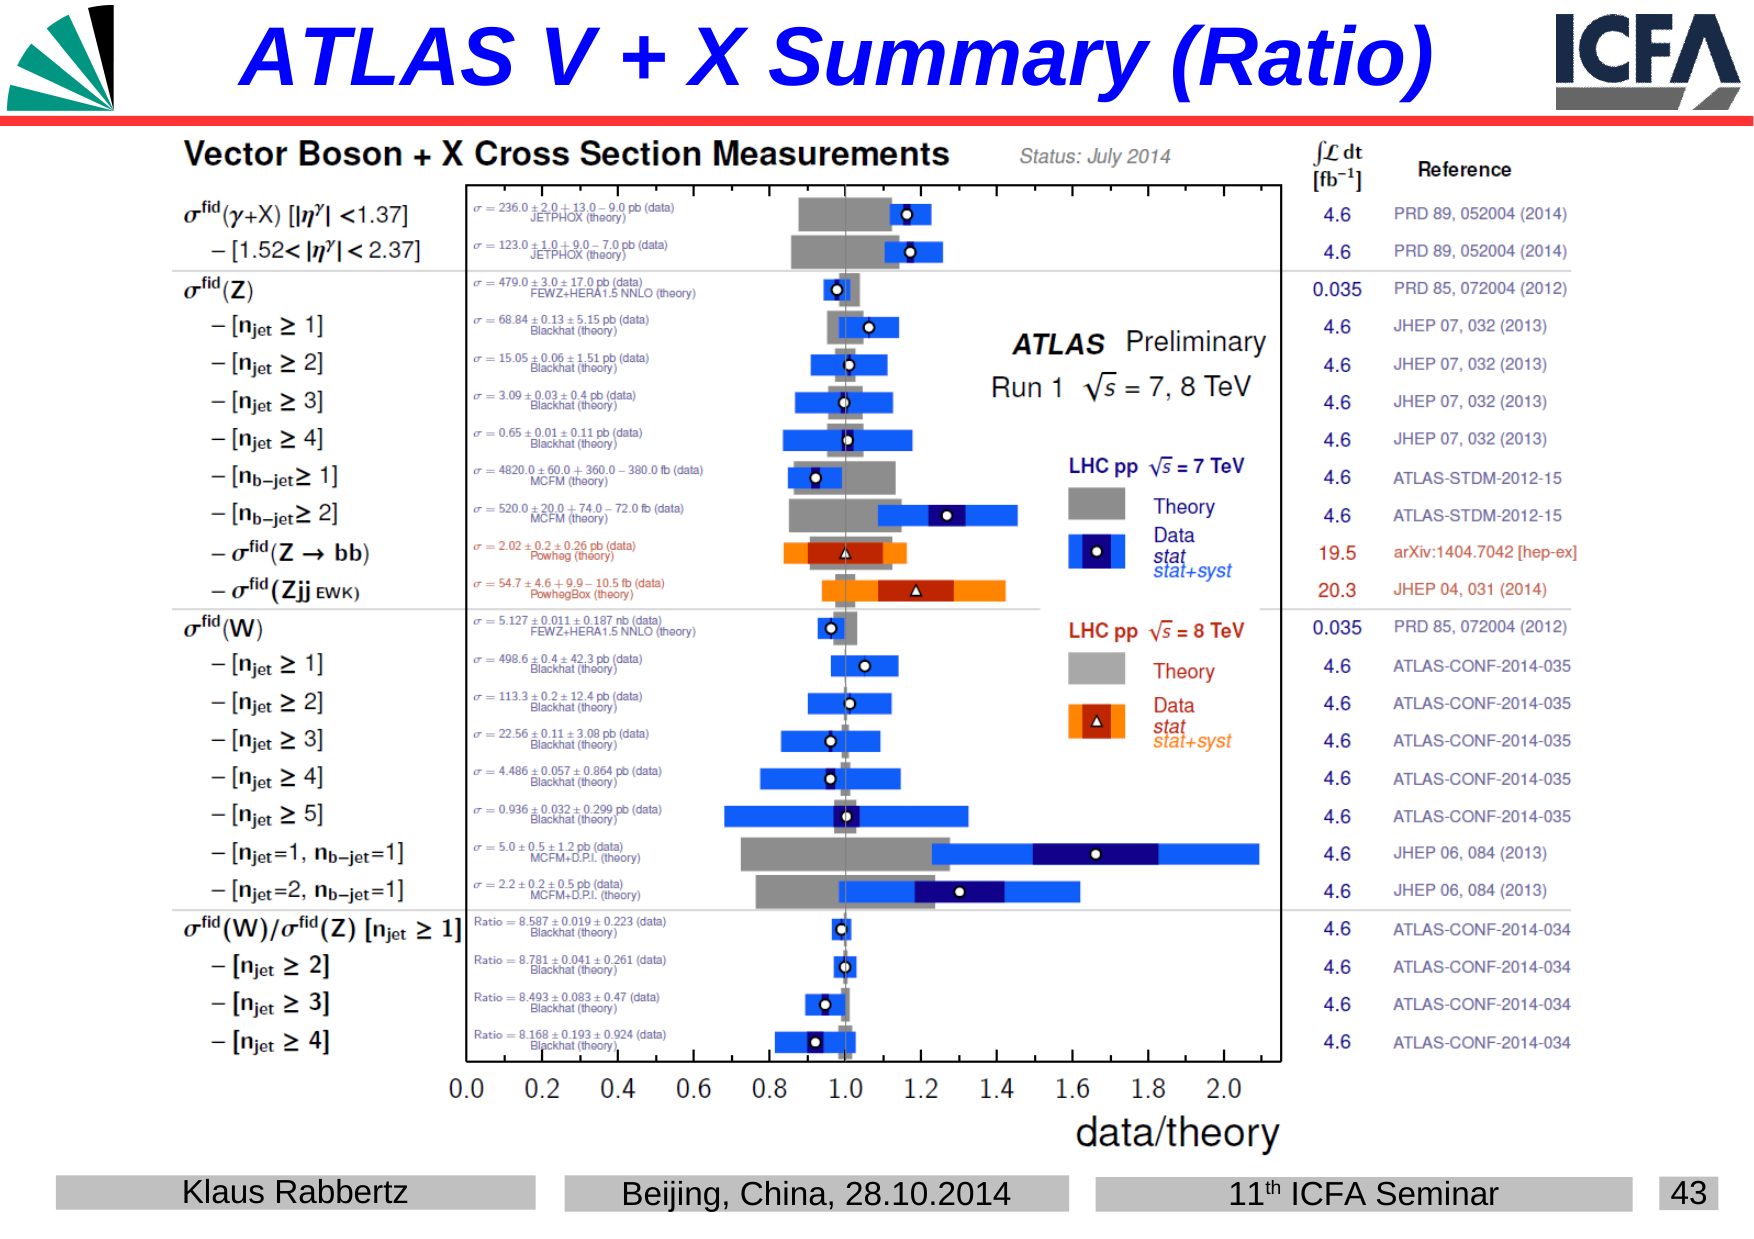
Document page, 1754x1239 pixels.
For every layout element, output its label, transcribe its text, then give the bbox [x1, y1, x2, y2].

picture [1556, 14, 1741, 110]
title ATLAS V + X Summary (Ratio) [129, 0, 1545, 114]
picture [172, 126, 1581, 1165]
picture [7, 5, 114, 112]
